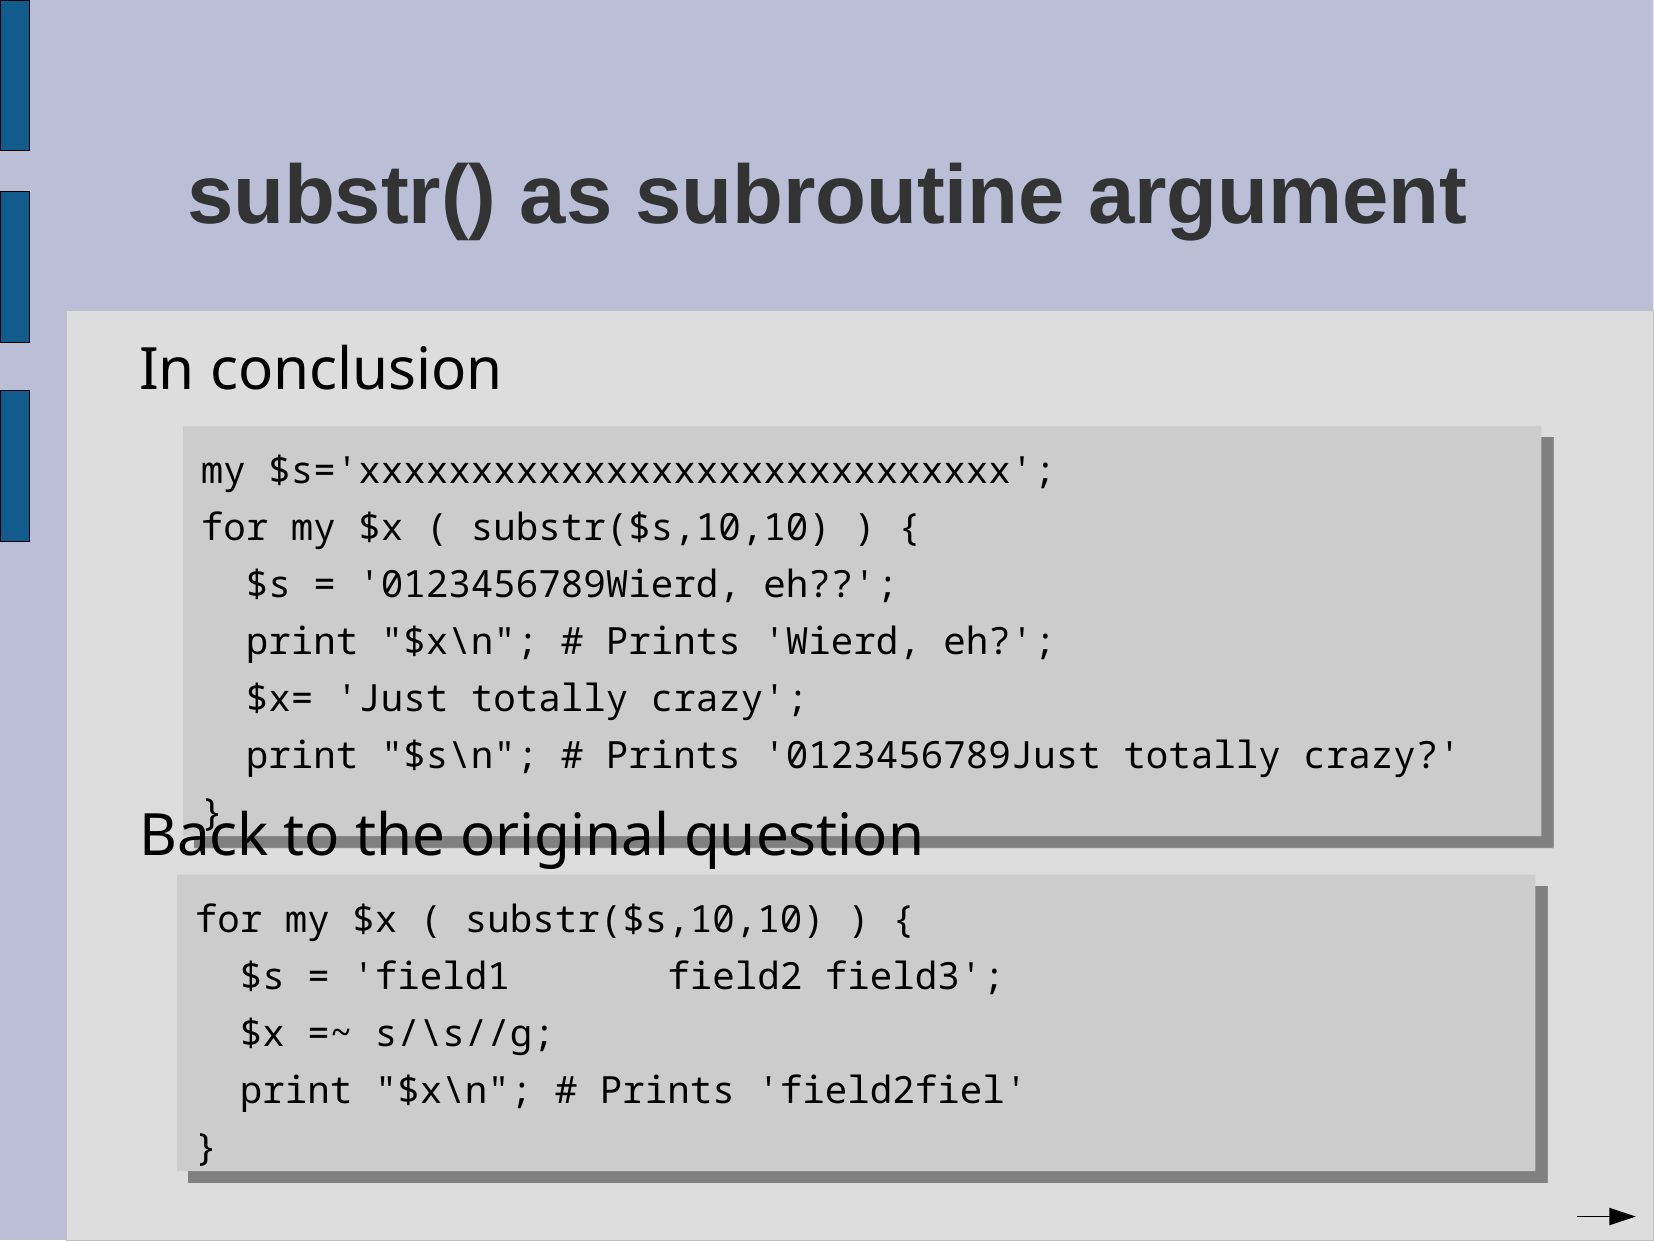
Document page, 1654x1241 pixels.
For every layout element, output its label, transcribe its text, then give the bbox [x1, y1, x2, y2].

list In conclusion [121, 327, 1534, 485]
text_box my $s='xxxxxxxxxxxxxxxxxxxxxxxxxxxxx'; for my $x ( substr($s,10,10) ) { $s = '0123456789Wierd, eh??'; print "$x\n"; # Prints 'Wierd, eh?'; $x= 'Just totally crazy'; print "$s\n"; # Prints '0123456789Just totally crazy?' } [183, 425, 1542, 786]
title substr() as subroutine argument [121, 91, 1534, 299]
list Back to the original question [121, 793, 1534, 951]
text_box for my $x ( substr($s,10,10) ) { $s = 'field1 field2 field3'; $x =~ s/\s//g; print "$x\n"; # Prints 'field2fiel' } [177, 874, 1536, 1134]
